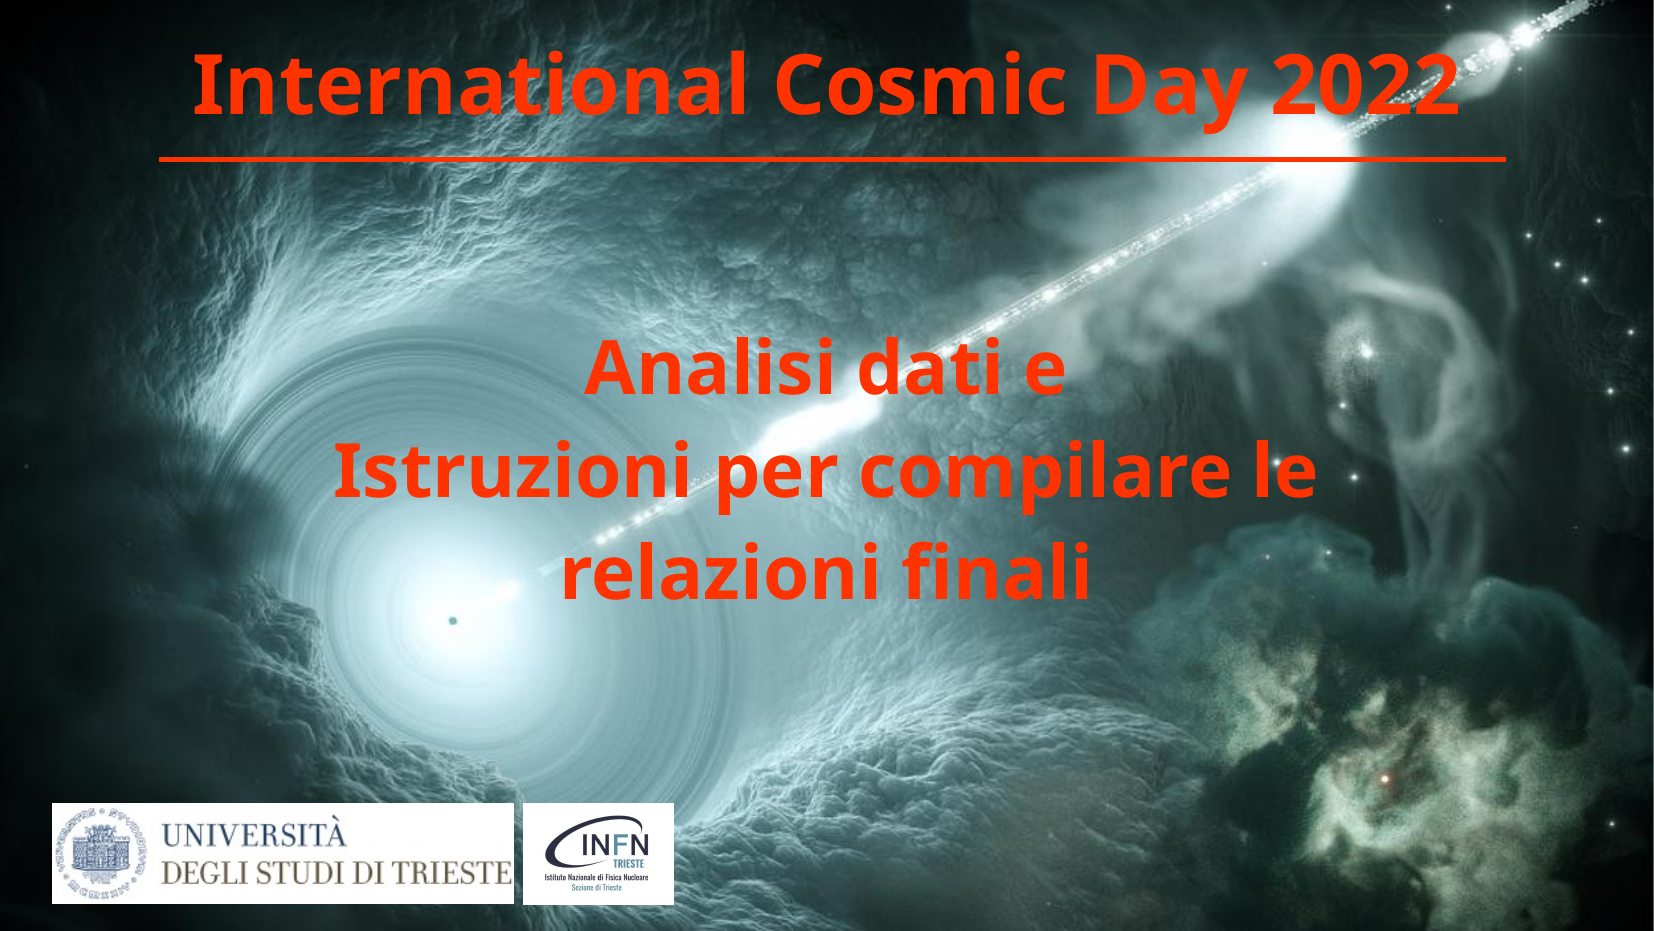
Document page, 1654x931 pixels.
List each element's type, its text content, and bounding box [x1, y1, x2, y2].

text_box International Cosmic Day 2022 [53, 17, 1601, 160]
text_box Analisi dati e Istruzioni per compilare le relazioni finali [177, 307, 1477, 816]
picture [0, 0, 1654, 931]
